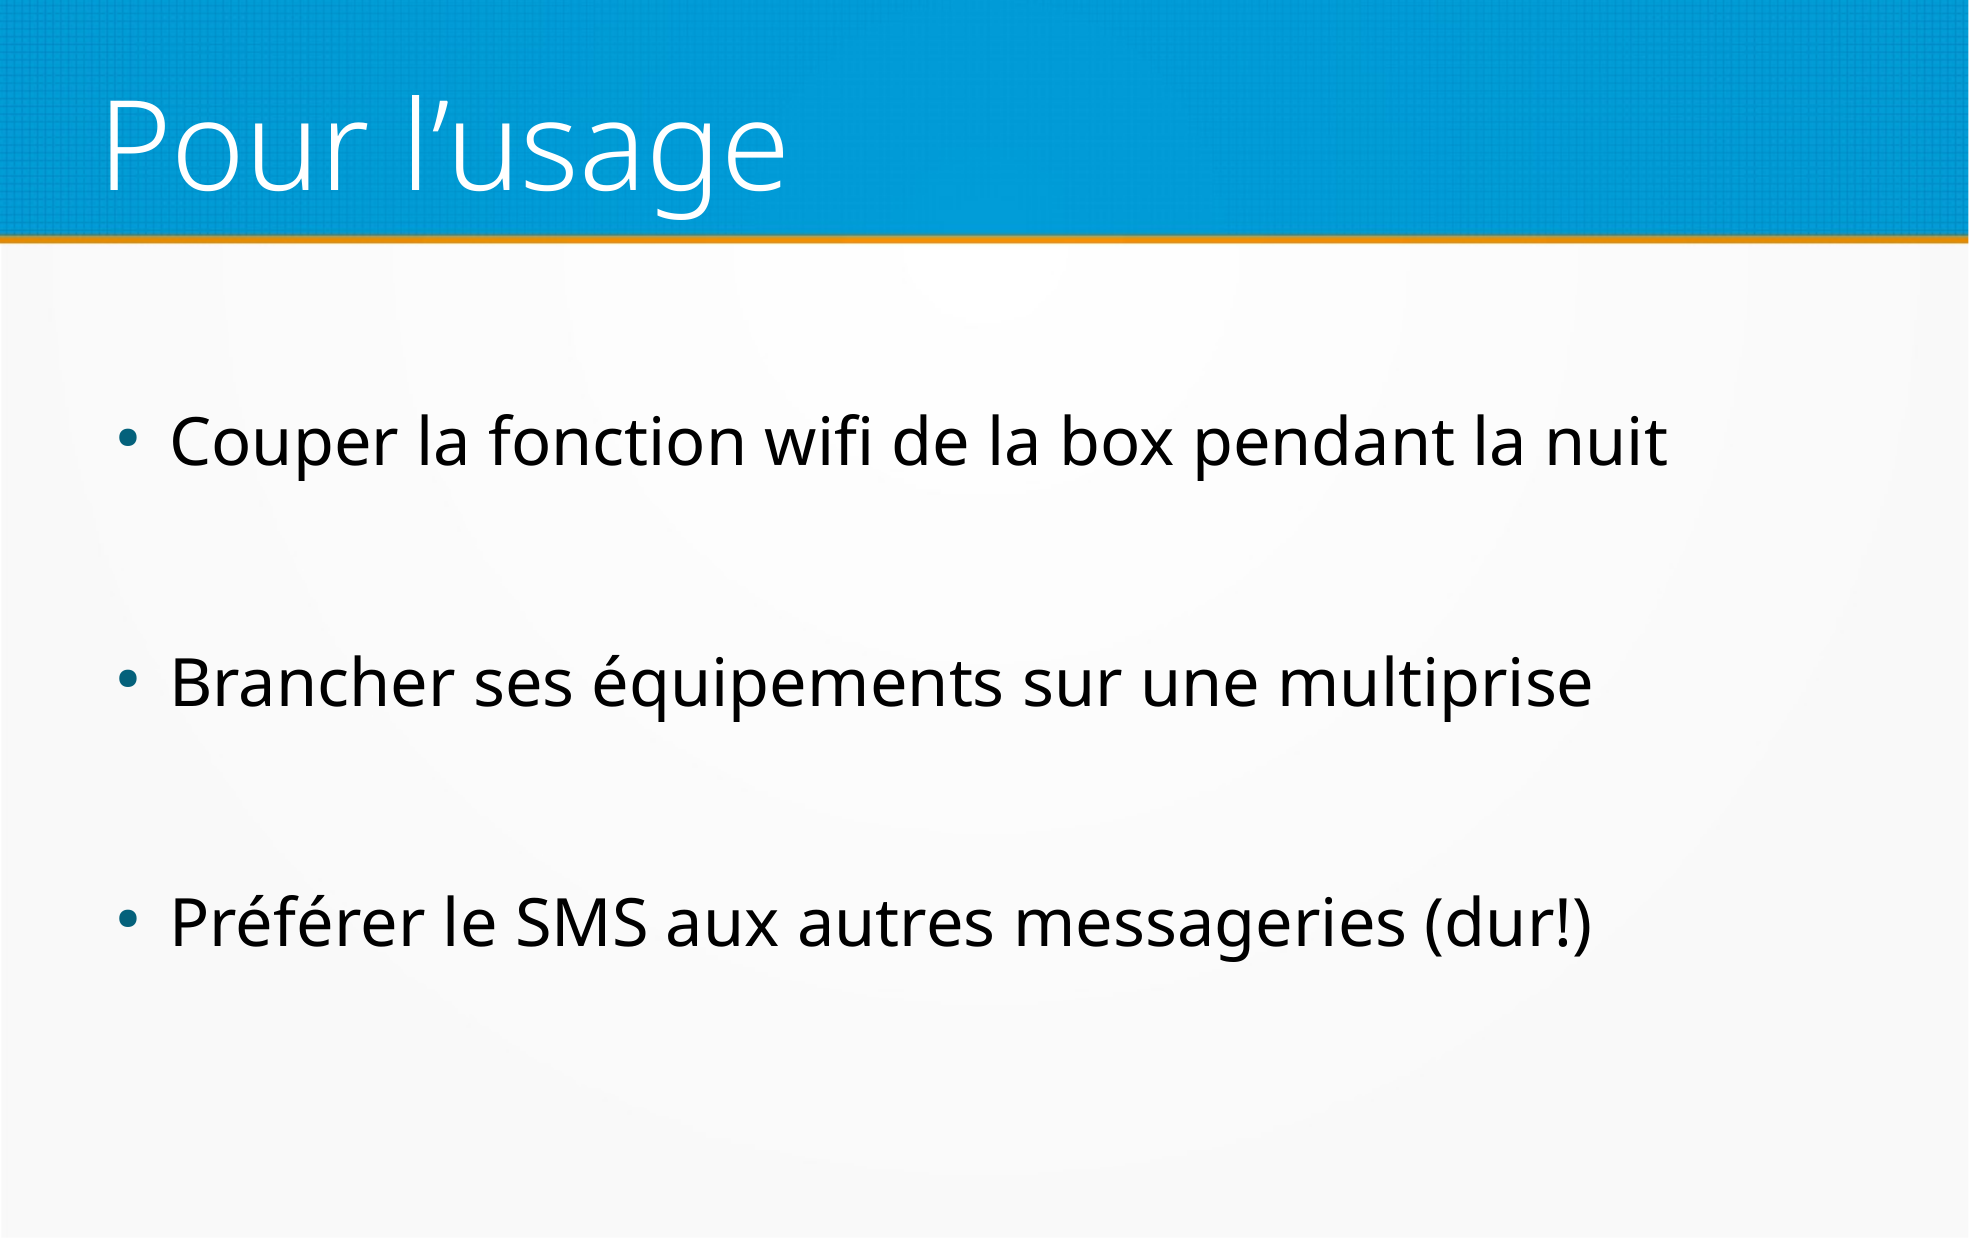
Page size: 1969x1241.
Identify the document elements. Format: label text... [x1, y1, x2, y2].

picture [0, 233, 1969, 1241]
title Pour l’usage [98, 19, 1870, 227]
list Couper la fonction wifi de la box pendant la nuit Brancher ses équipements sur une multiprise Préférer le SMS aux autres messageries (dur!) [98, 274, 1861, 1040]
